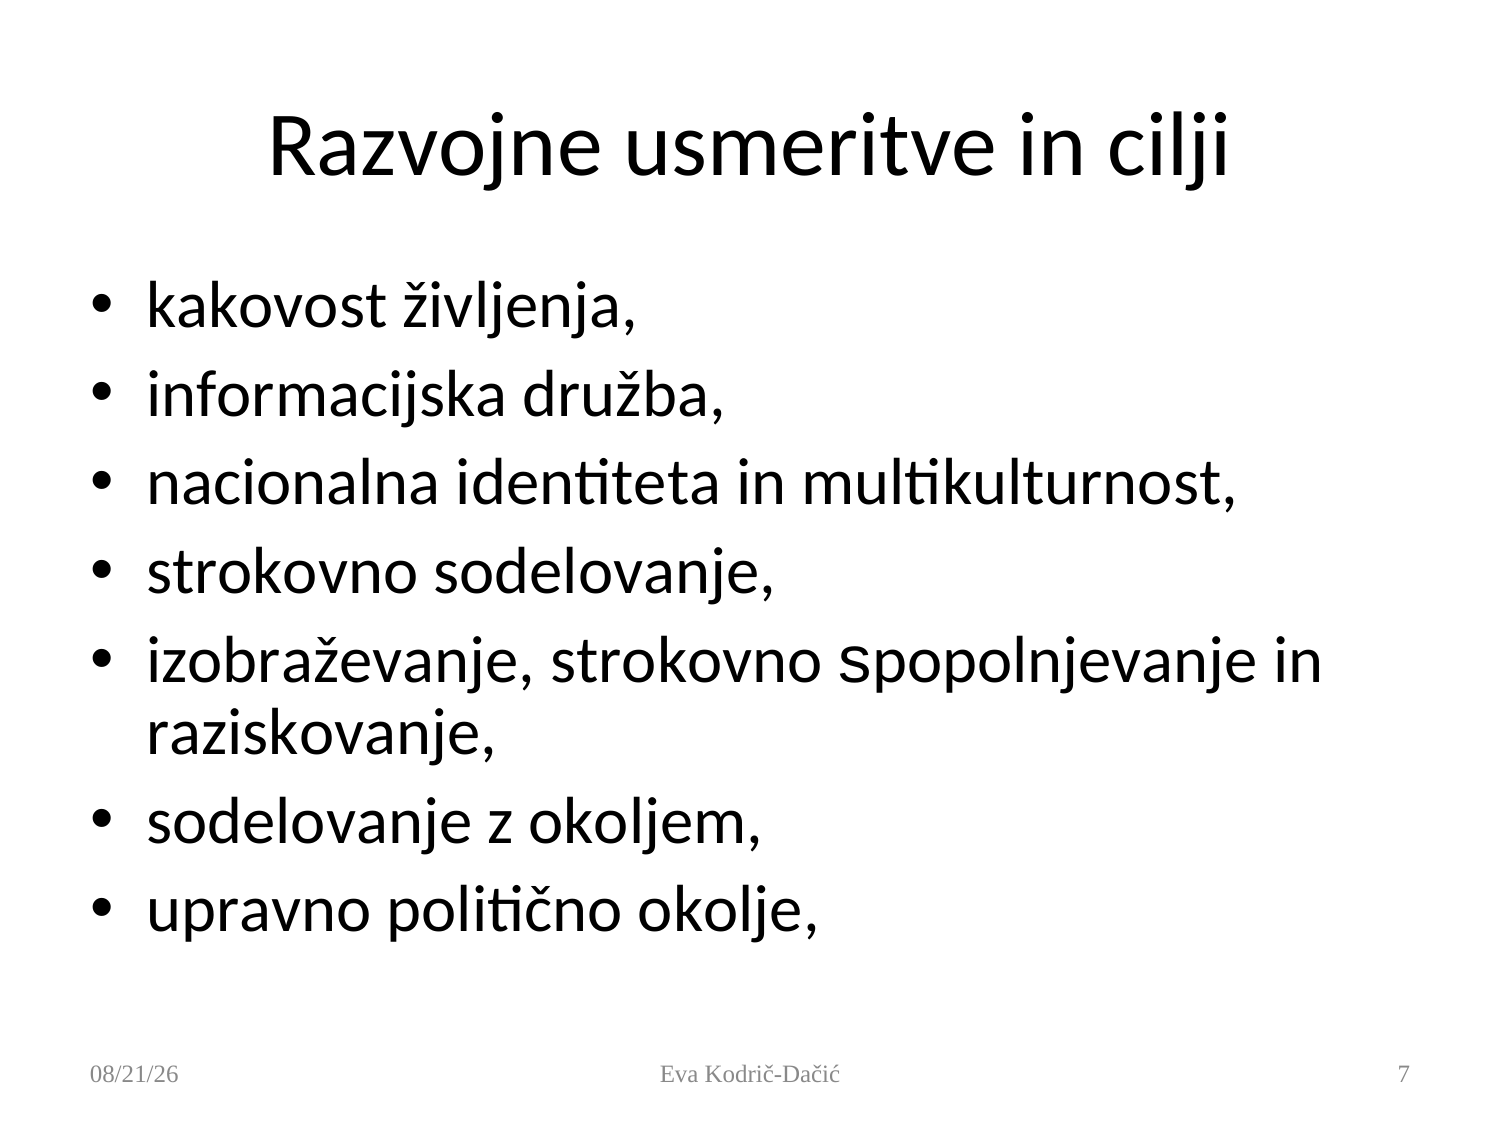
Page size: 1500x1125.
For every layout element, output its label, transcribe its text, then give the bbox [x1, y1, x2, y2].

text_box 11/05/14 [74, 1042, 426, 1103]
text_box <number> [1074, 1042, 1426, 1103]
list kakovost življenja, informacijska družba, nacionalna identiteta in multikulturnost, strokovno sodelovanje, izobraževanje, strokovno spopolnjevanje in raziskovanje, sodelovanje z okoljem, upravno politično okolje, [75, 262, 1426, 1125]
title Razvojne usmeritve in cilji [75, 45, 1426, 233]
text_box Eva Kodrič-Dačić [512, 1042, 988, 1103]
